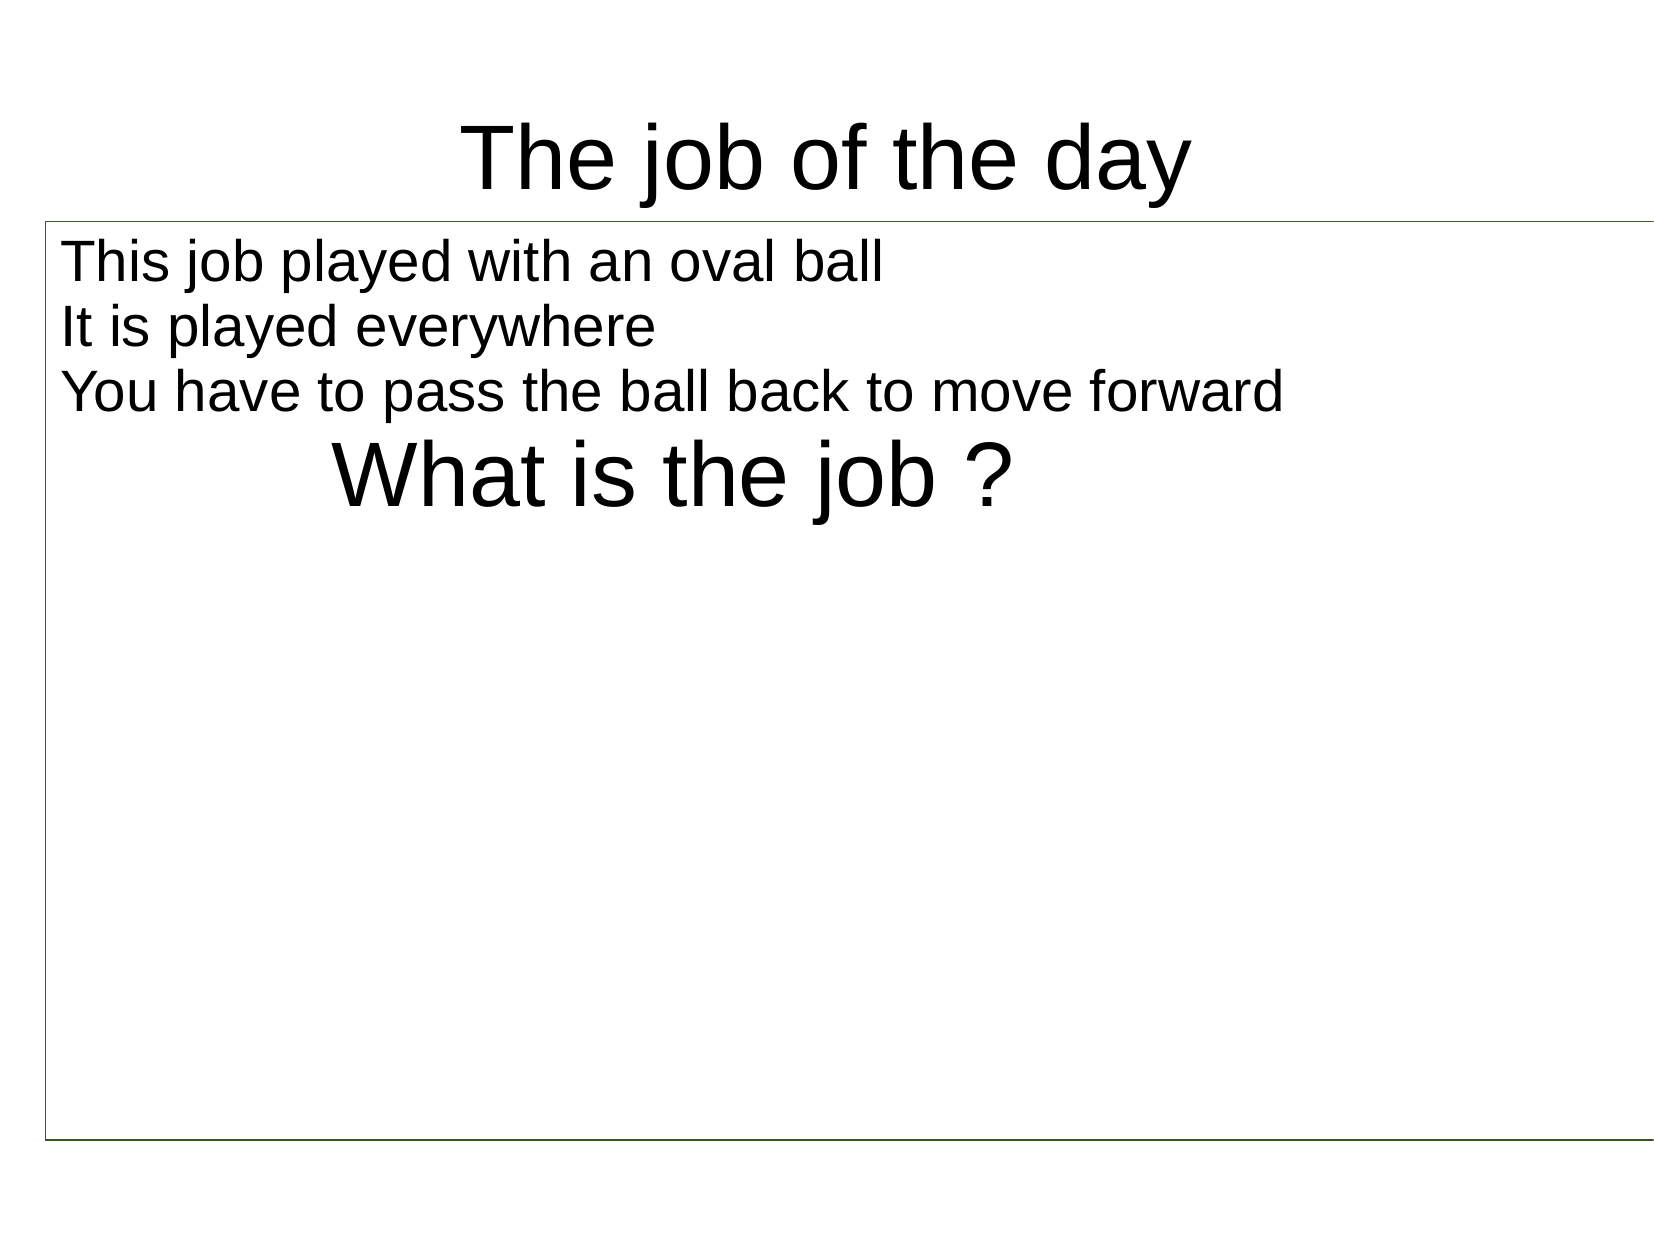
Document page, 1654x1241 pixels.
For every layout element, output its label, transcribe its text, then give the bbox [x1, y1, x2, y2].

title The job of the day [82, 49, 1571, 221]
text_box This job played with an oval ball It is played everywhere You have to pass the ball back to move forward What is the job ? [45, 221, 1654, 1140]
